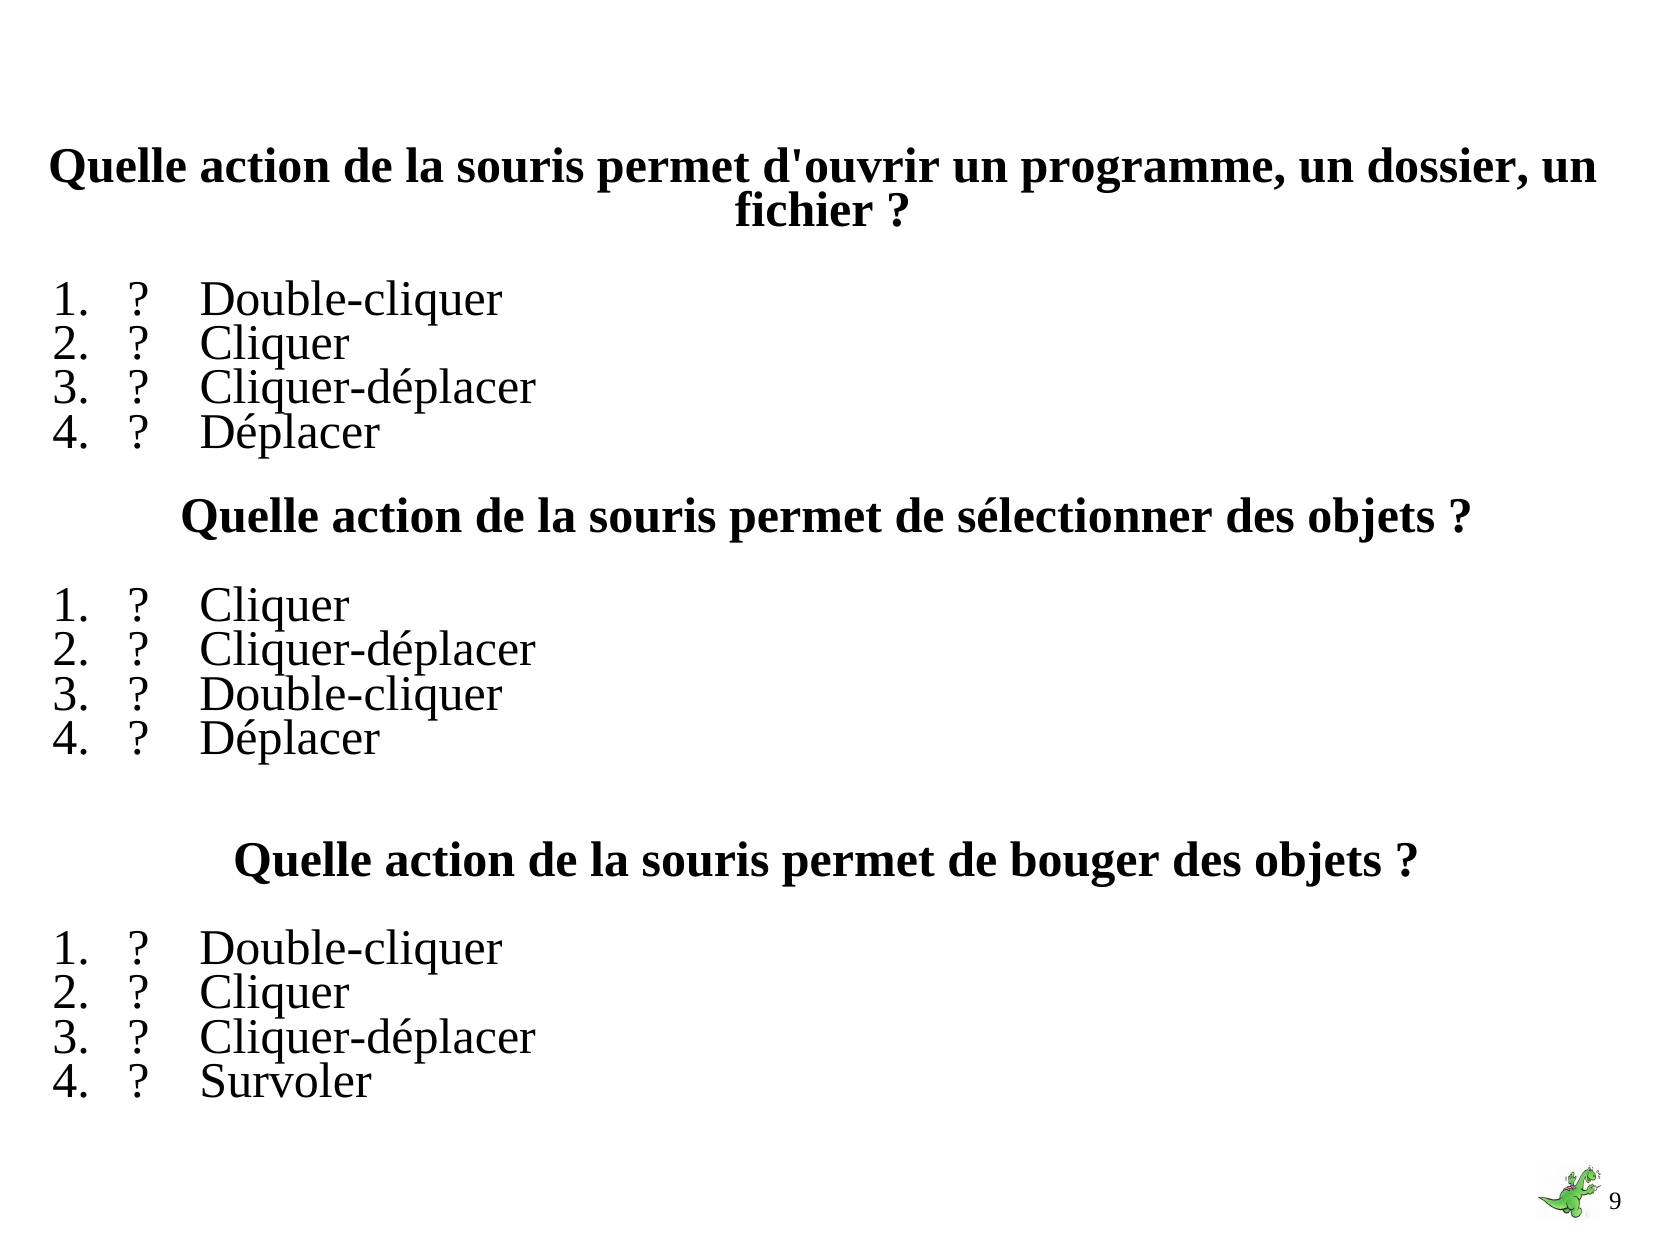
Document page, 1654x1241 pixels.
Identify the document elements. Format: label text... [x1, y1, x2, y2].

text_box Quelle action de la souris permet de bouger des objets ? 1. ? Double-cliquer 2. ? Cliquer 3. ? Cliquer-déplacer 4. ? Survoler [0, 773, 1654, 1152]
picture [1537, 1163, 1601, 1220]
text_box 9 [1609, 1186, 1638, 1216]
text_box Quelle action de la souris permet de sélectionner des objets ? 1. ? Cliquer 2. ? Cliquer-déplacer 3. ? Double-cliquer 4. ? Déplacer [0, 429, 1654, 773]
text_box Quelle action de la souris permet d'ouvrir un programme, un dossier, un fichier ? 1. ? Double-cliquer 2. ? Cliquer 3. ? Cliquer-déplacer 4. ? Déplacer [0, 35, 1647, 429]
